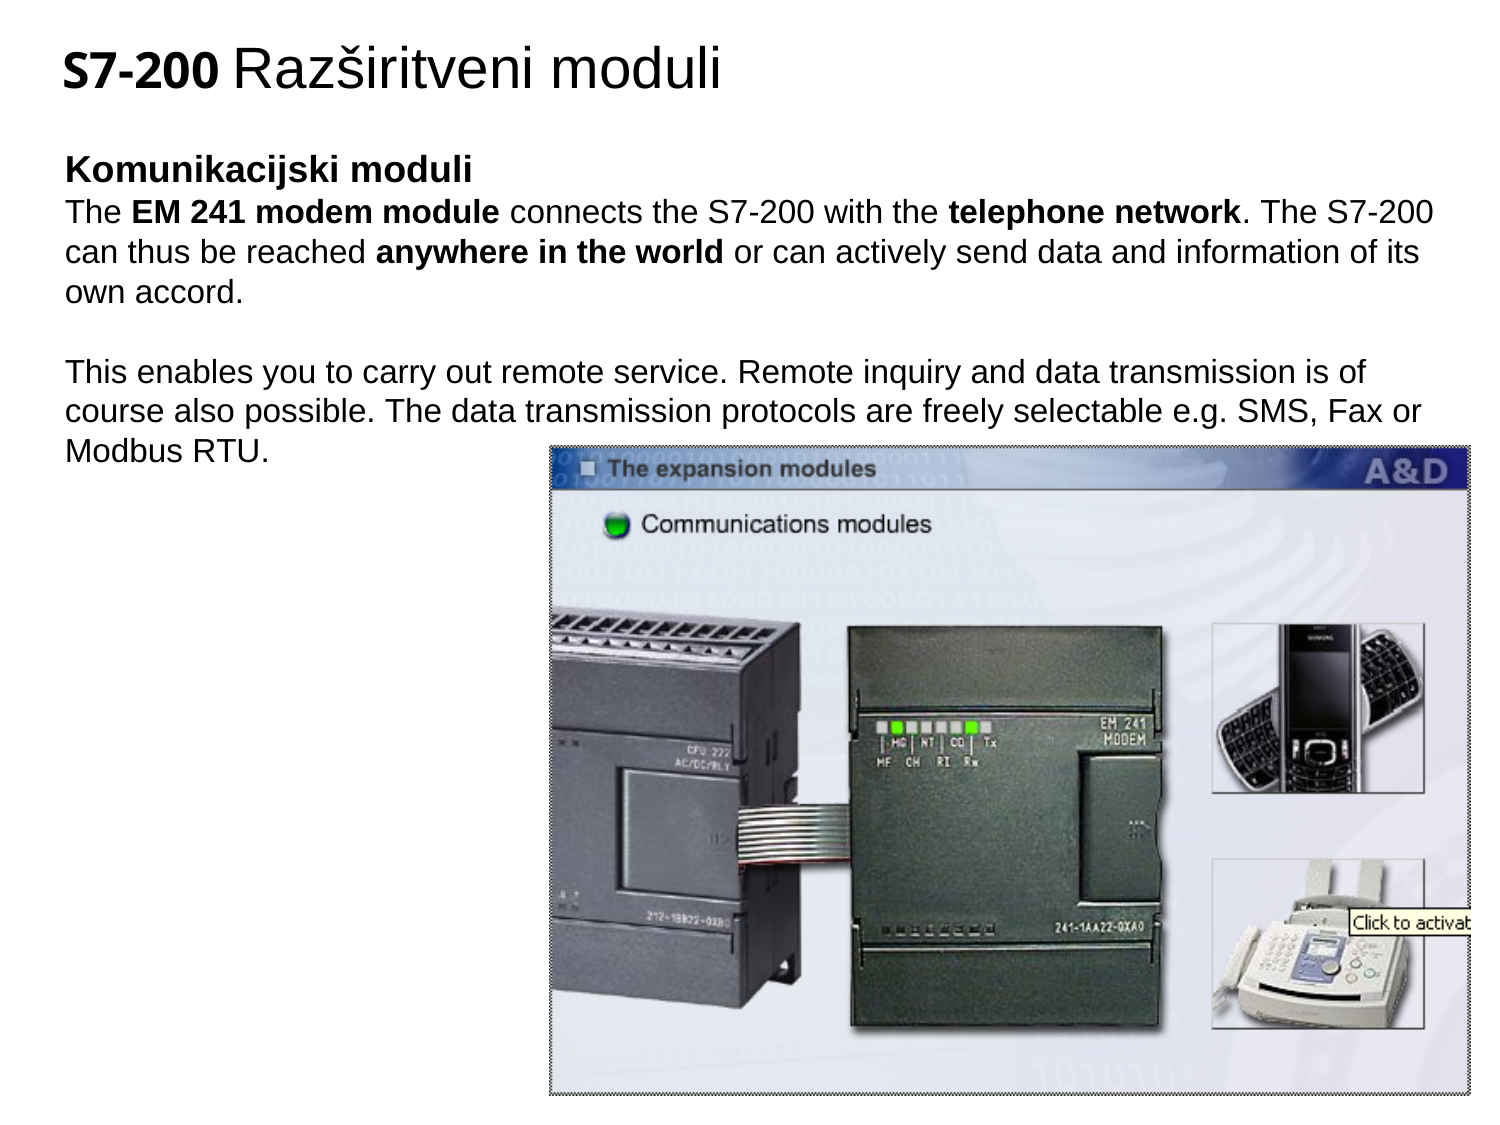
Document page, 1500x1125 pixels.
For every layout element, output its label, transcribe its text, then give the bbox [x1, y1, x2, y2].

text_box Komunikacijski moduli The EM 241 modem module connects the S7-200 with the telephone network. The S7-200 can thus be reached anywhere in the world or can actively send data and information of its own accord. This enables you to carry out remote service. Remote inquiry and data transmission is of course also possible. The data transmission protocols are freely selectable e.g. SMS, Fax or Modbus RTU. [50, 137, 1463, 478]
picture [549, 445, 1471, 1096]
text_box S7-200 Razširitveni moduli [47, 22, 739, 108]
